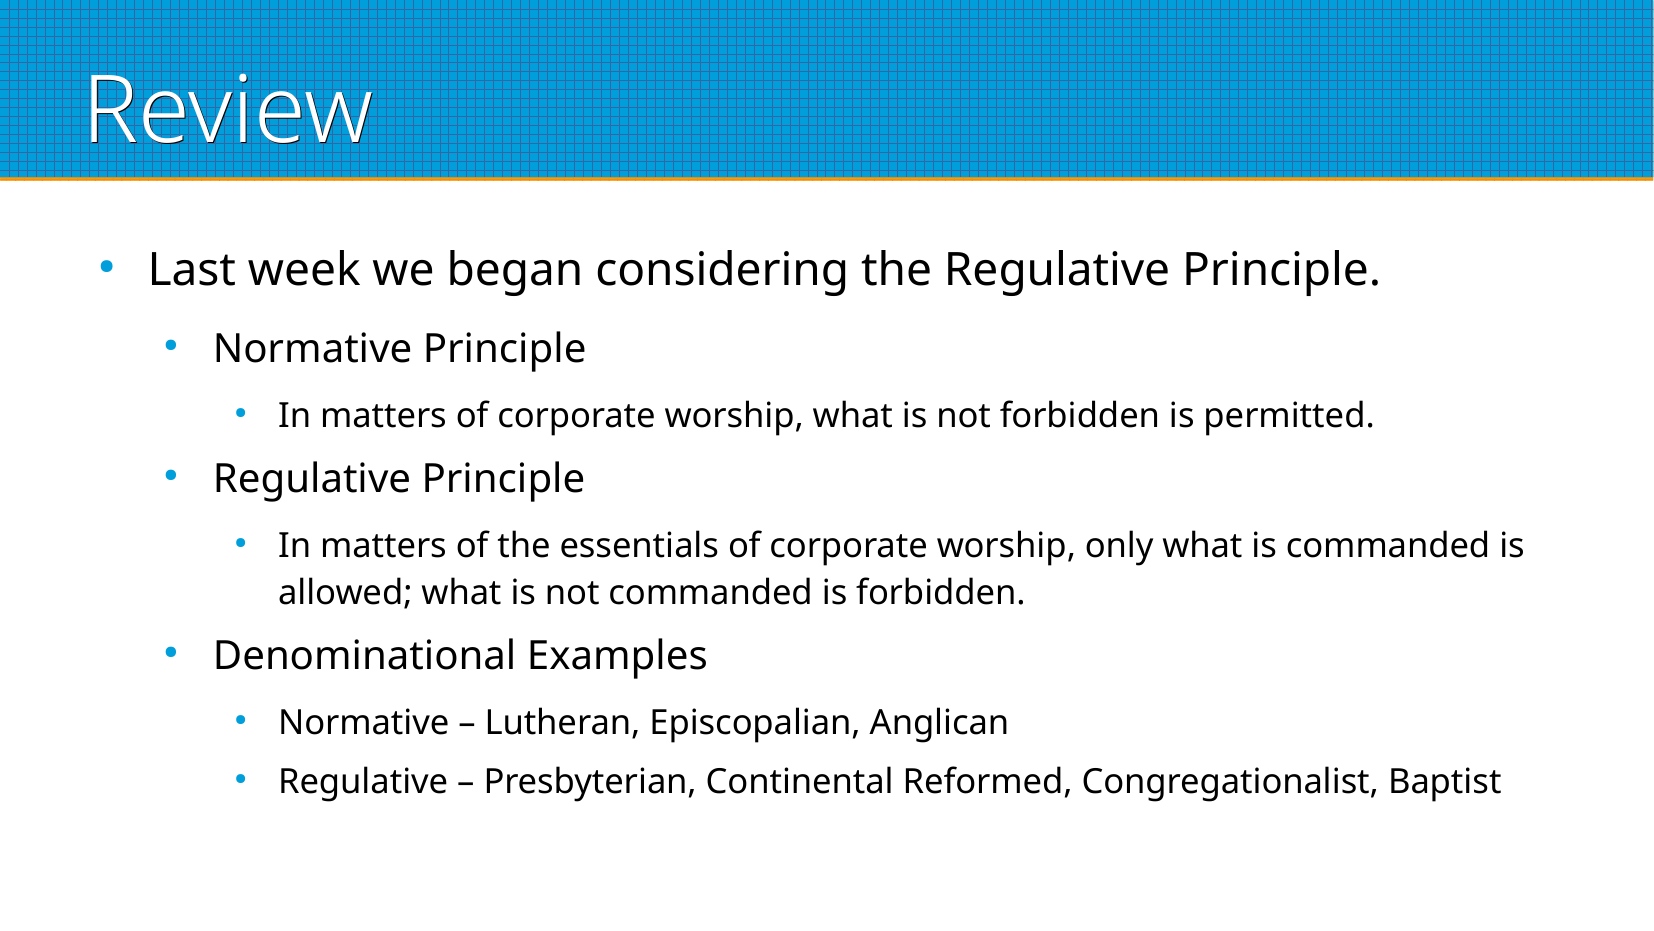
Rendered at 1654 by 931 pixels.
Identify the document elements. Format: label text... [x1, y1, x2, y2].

title Review [82, 14, 1571, 171]
list Last week we began considering the Regulative Principle. Normative Principle In matters of corporate worship, what is not forbidden is permitted. Regulative Principle In matters of the essentials of corporate worship, only what is commanded is allowed; what is not commanded is forbidden. Denominational Examples Normative – Lutheran, Episcopalian, Anglican Regulative – Presbyterian, Continental Reformed, Congregationalist, Baptist [82, 236, 1563, 811]
